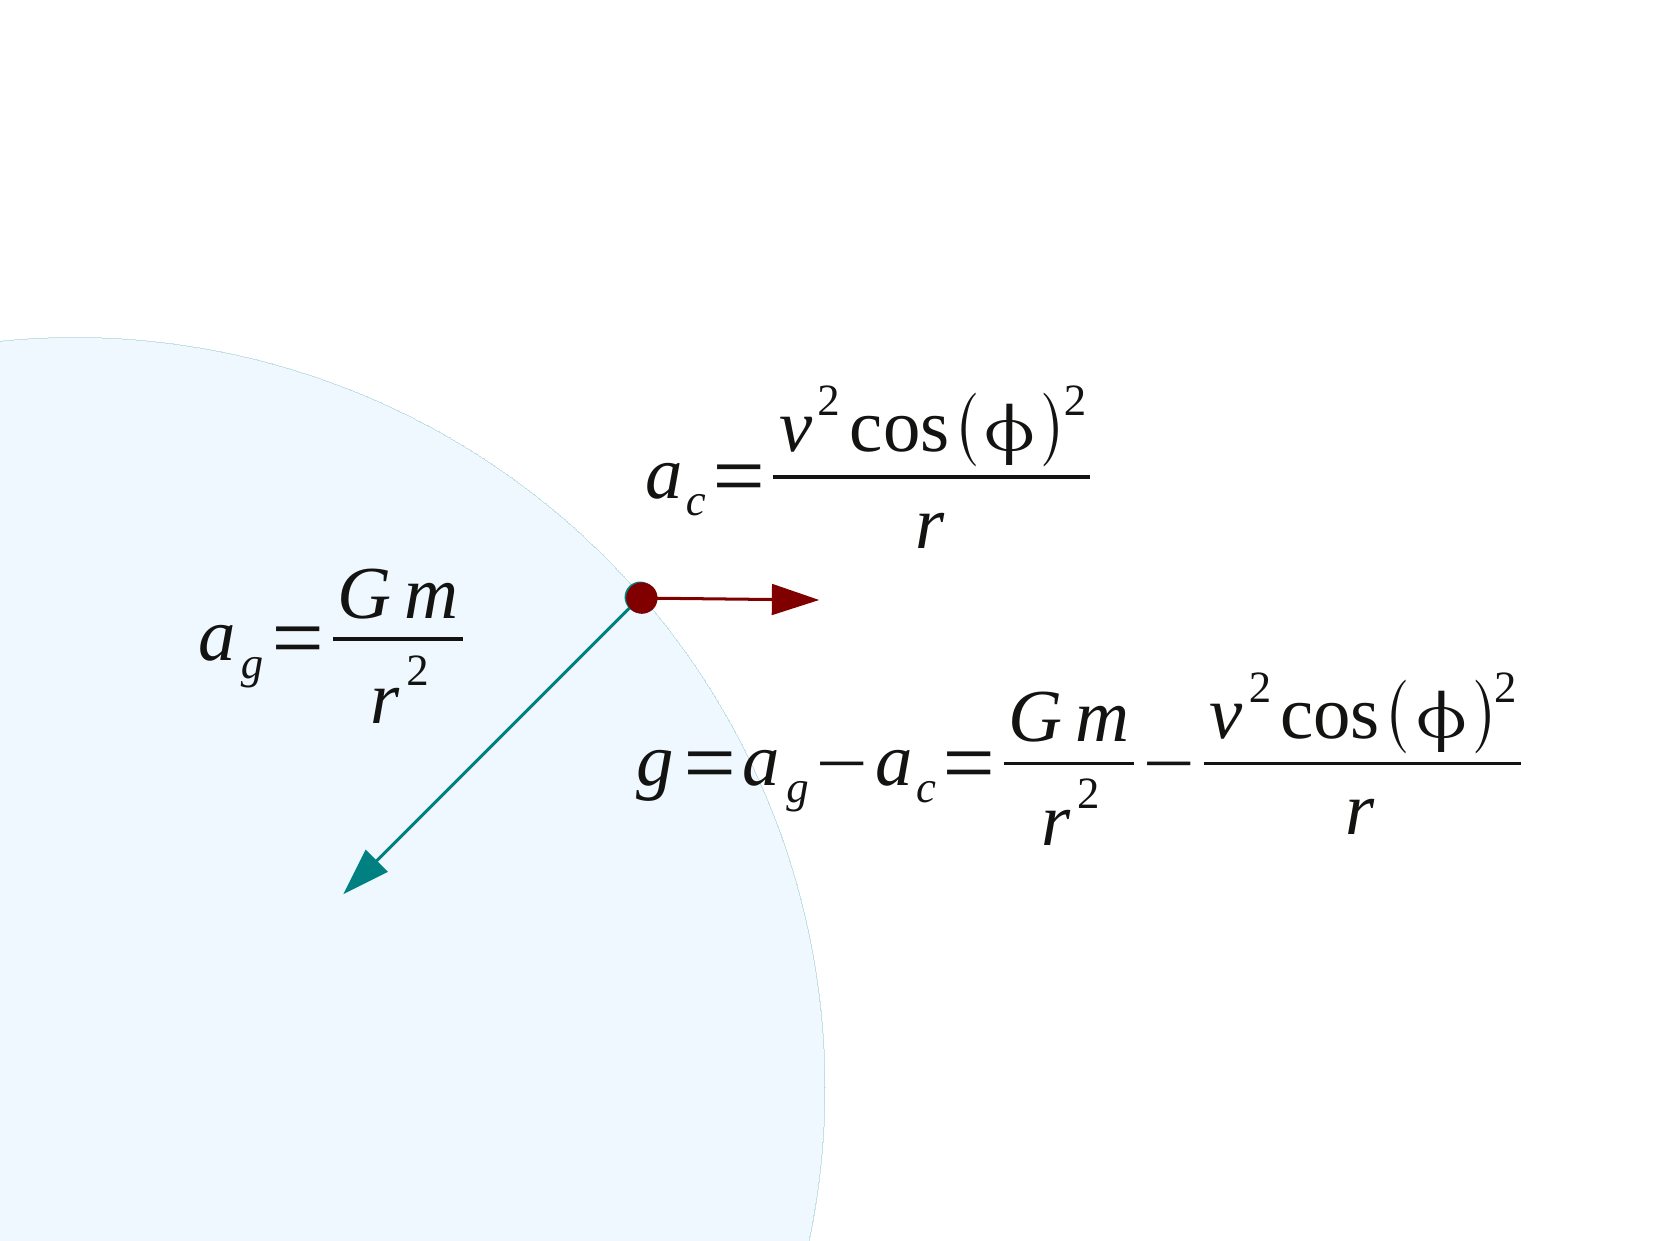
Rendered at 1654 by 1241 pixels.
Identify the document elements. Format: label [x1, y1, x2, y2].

chart [623, 661, 1531, 863]
chart [190, 551, 473, 739]
chart [637, 375, 1101, 566]
text_box [0, 337, 826, 1241]
